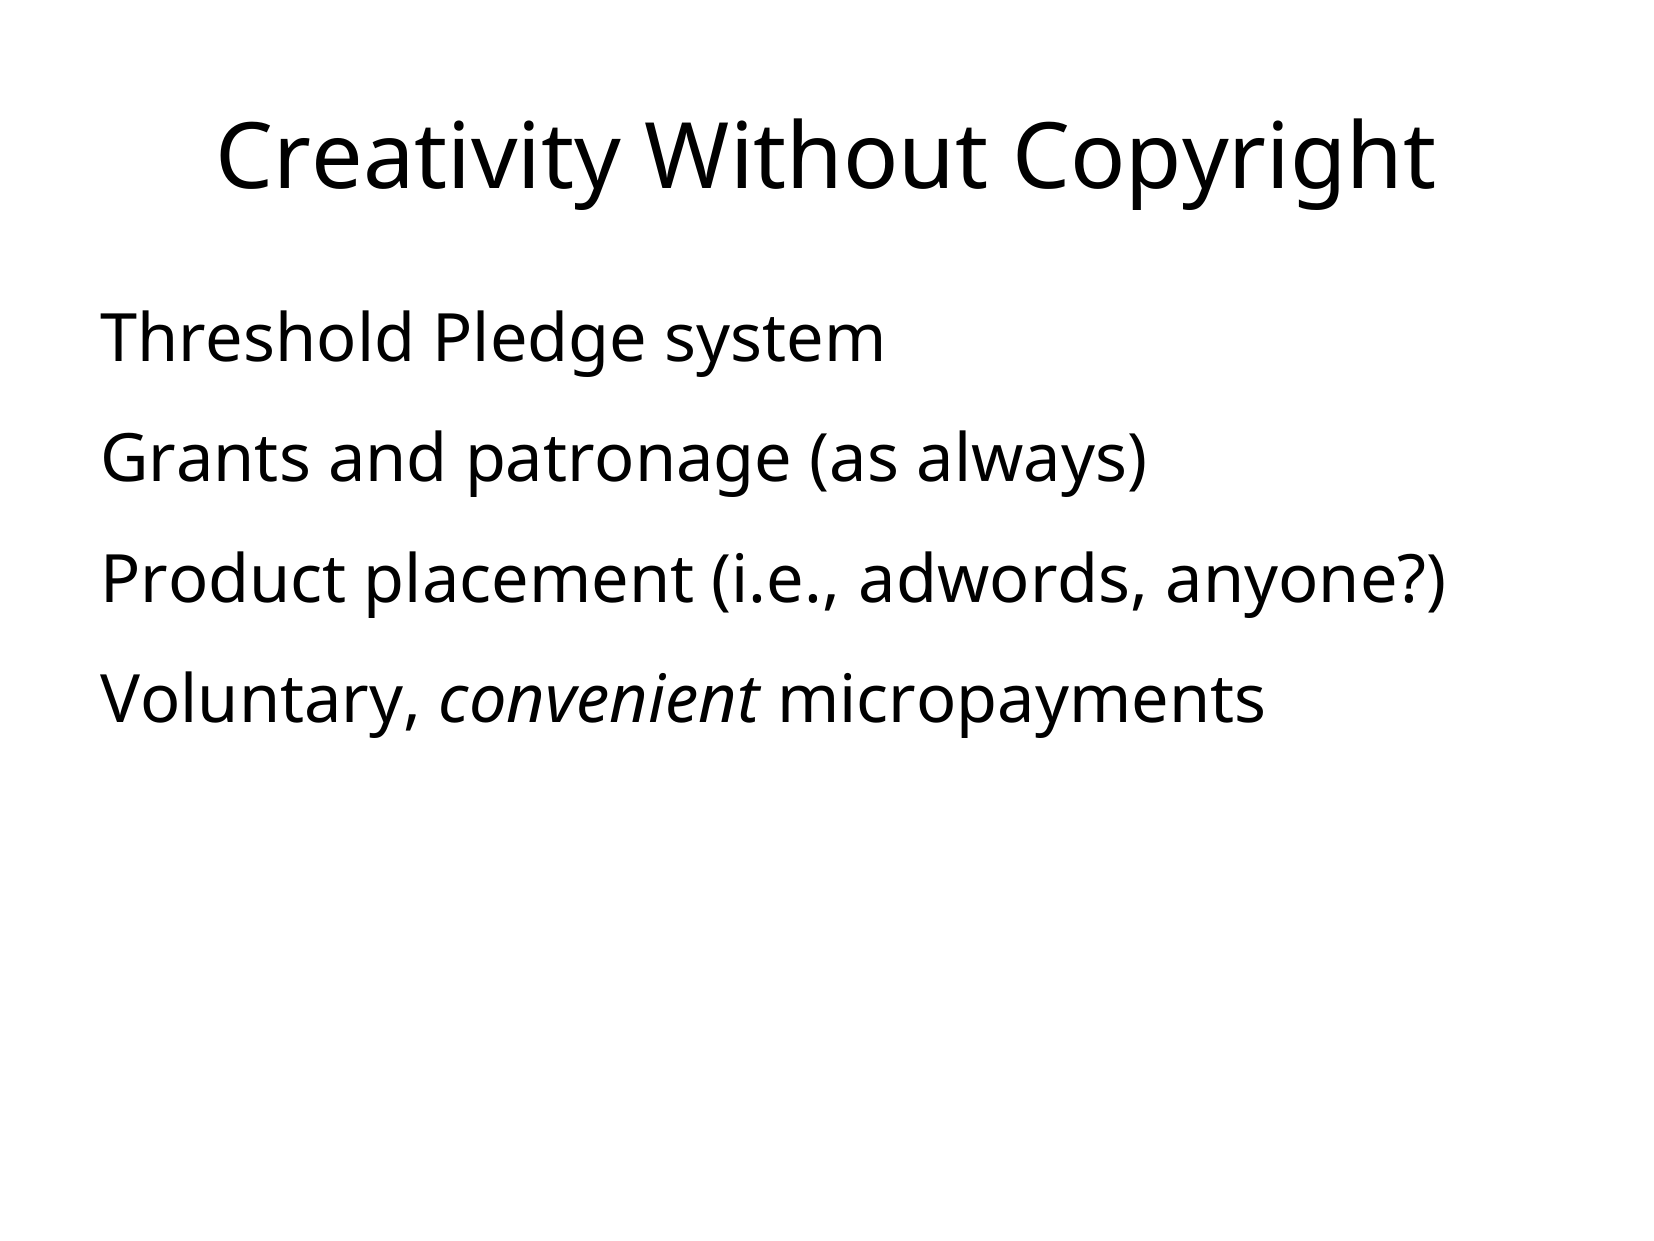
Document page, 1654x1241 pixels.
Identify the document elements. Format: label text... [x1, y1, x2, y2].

list Threshold Pledge system Grants and patronage (as always) Product placement (i.e., adwords, anyone?) Voluntary, convenient micropayments [82, 290, 1571, 1109]
title Creativity Without Copyright [82, 49, 1571, 257]
